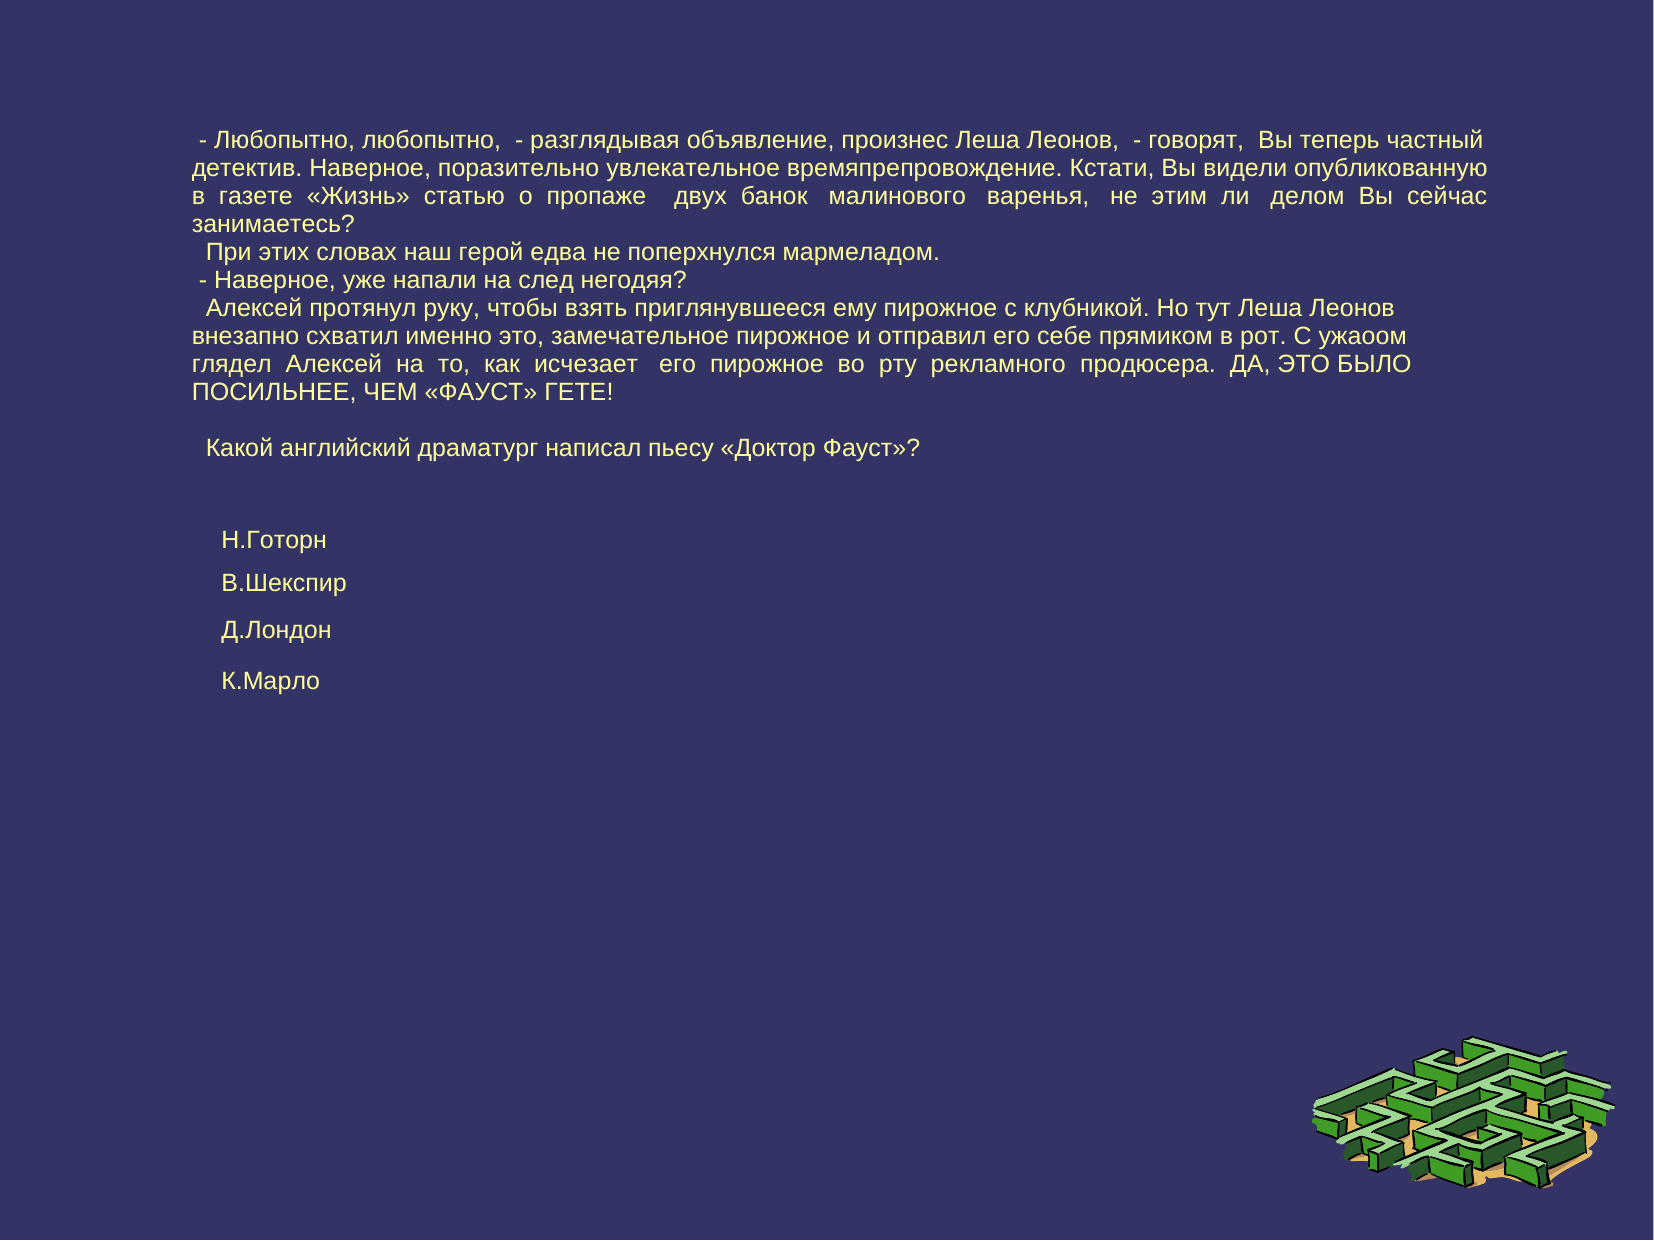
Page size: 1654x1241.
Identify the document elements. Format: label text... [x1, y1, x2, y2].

text_box Н.Готорн [206, 518, 443, 562]
text_box - Любопытно, любопытно, - разглядывая объявление, произнес Леша Леонов, - говорят, Вы теперь частный детектив. Наверное, поразительно увлекательное времяпрепровождение. Кстати, Вы видели опубликованную в газете «Жизнь» статью о пропаже двух банок малинового варенья, не этим ли делом Вы сейчас занимаетесь? При этих словах наш герой едва не поперхнулся мармеладом. - Наверное, уже напали на след негодяя? Алексей протянул руку, чтобы взять приглянувшееся ему пирожное с клубникой. Но тут Леша Леонов внезапно схватил именно это, замечательное пирожное и отправил его себе прямиком в рот. С ужаоом глядел Алексей на то, как исчезает его пирожное во рту рекламного продюсера. ДА, ЭТО БЫЛО ПОСИЛЬНЕЕ, ЧЕМ «ФАУСТ» ГЕТЕ! Какой английский драматург написал пьесу «Доктор Фауст»? [177, 118, 1506, 469]
text_box Д.Лондон [206, 608, 388, 658]
text_box В.Шекспир [206, 561, 388, 608]
text_box К.Марло [206, 659, 388, 709]
